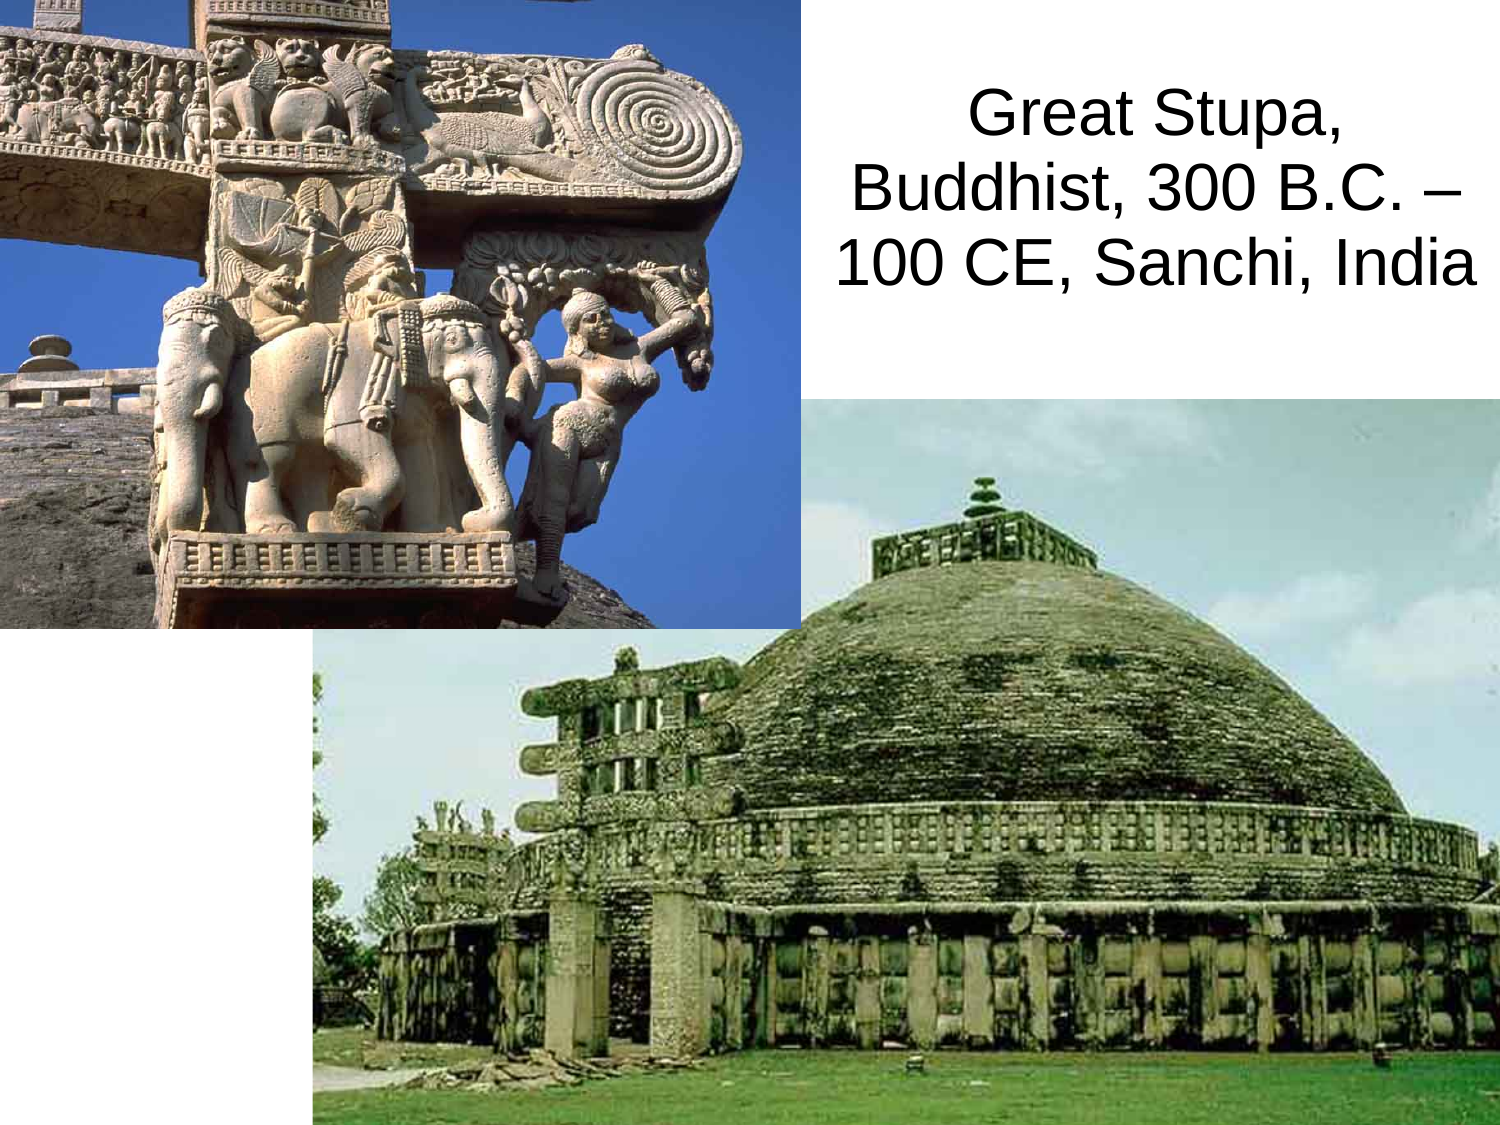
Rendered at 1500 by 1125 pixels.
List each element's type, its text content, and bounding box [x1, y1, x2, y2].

picture [0, 0, 1500, 1125]
title Great Stupa, Buddhist, 300 B.C. – 100 CE, Sanchi, India [812, 50, 1500, 326]
